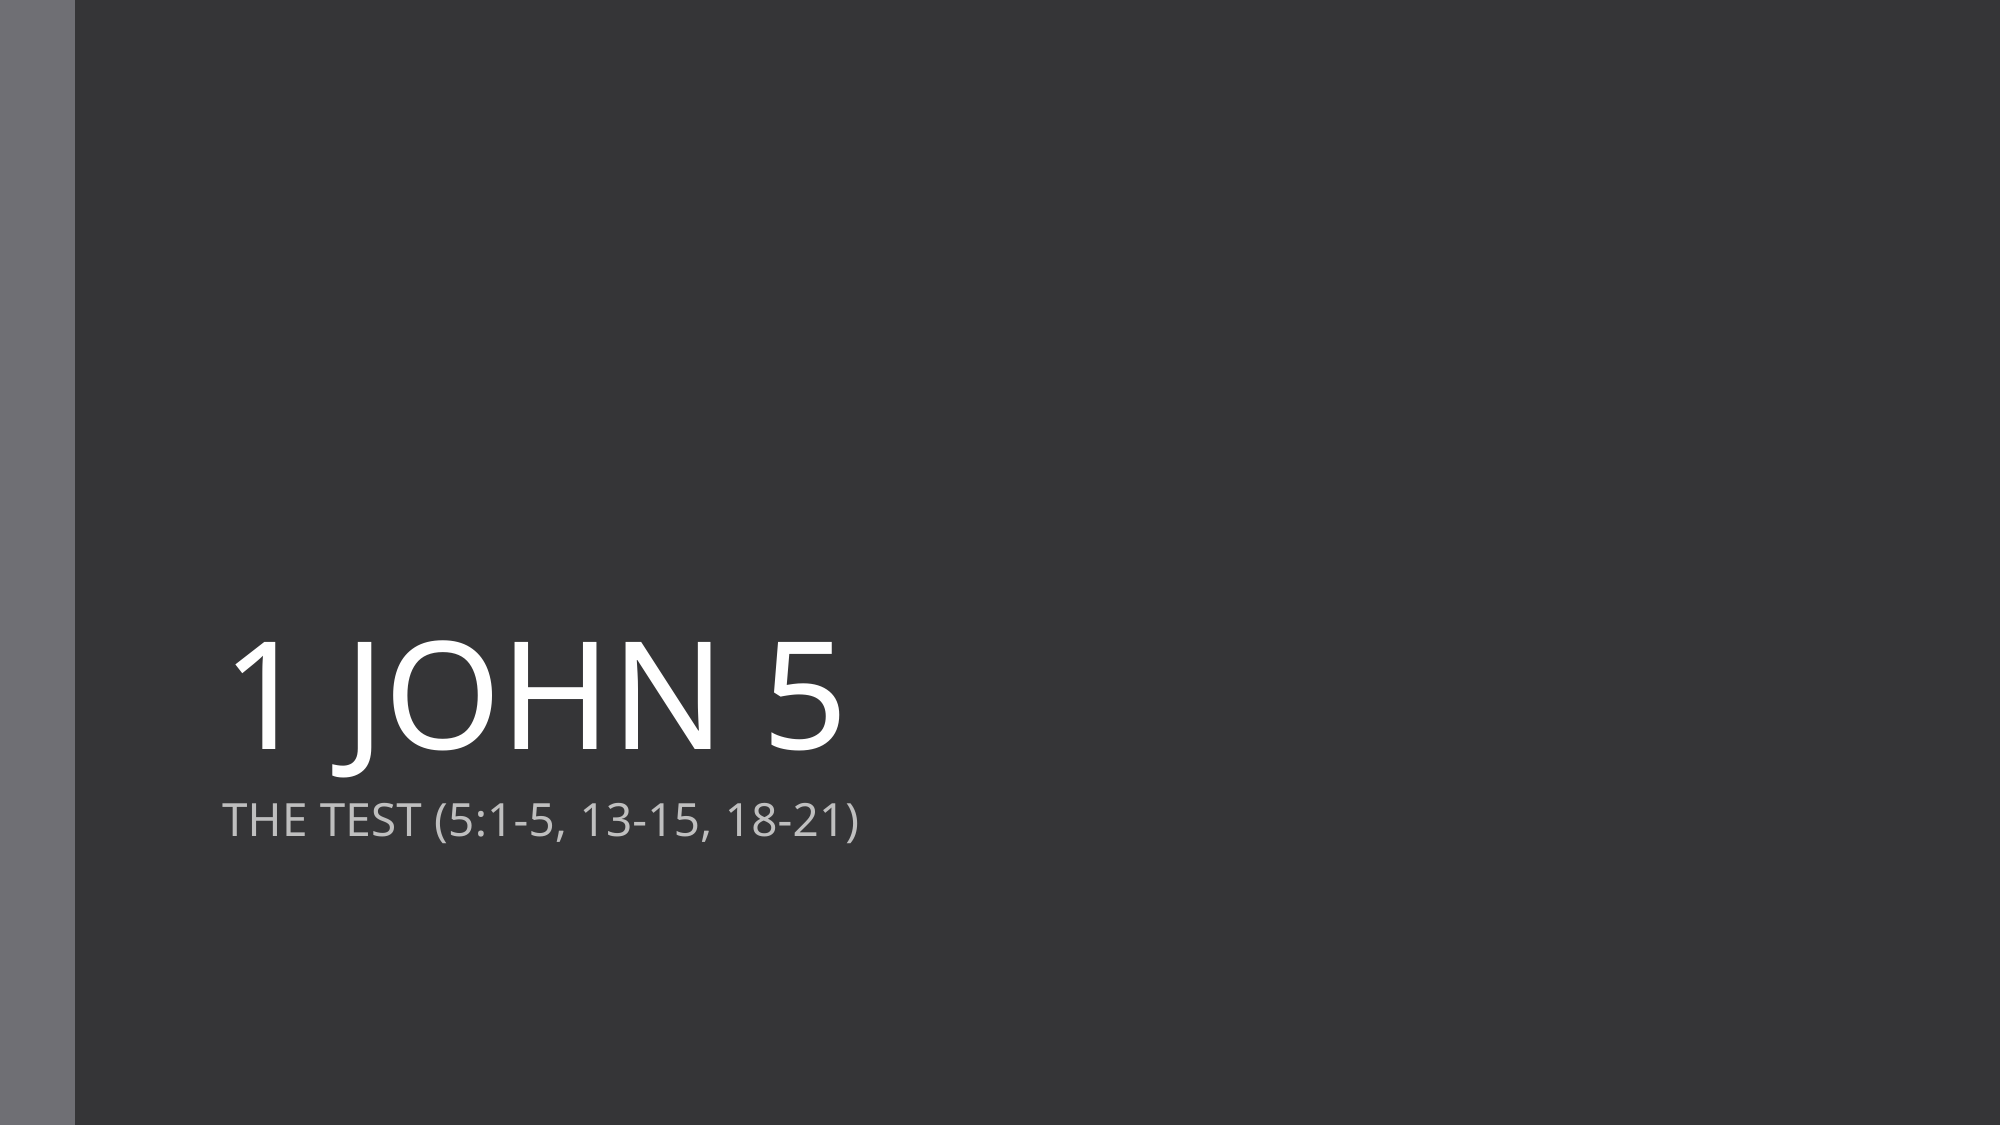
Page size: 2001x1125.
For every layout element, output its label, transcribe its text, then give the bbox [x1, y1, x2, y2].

subtitle THE TEST (5:1-5, 13-15, 18-21) [206, 787, 1752, 1066]
title 1 JOHN 5 [206, 124, 1752, 787]
